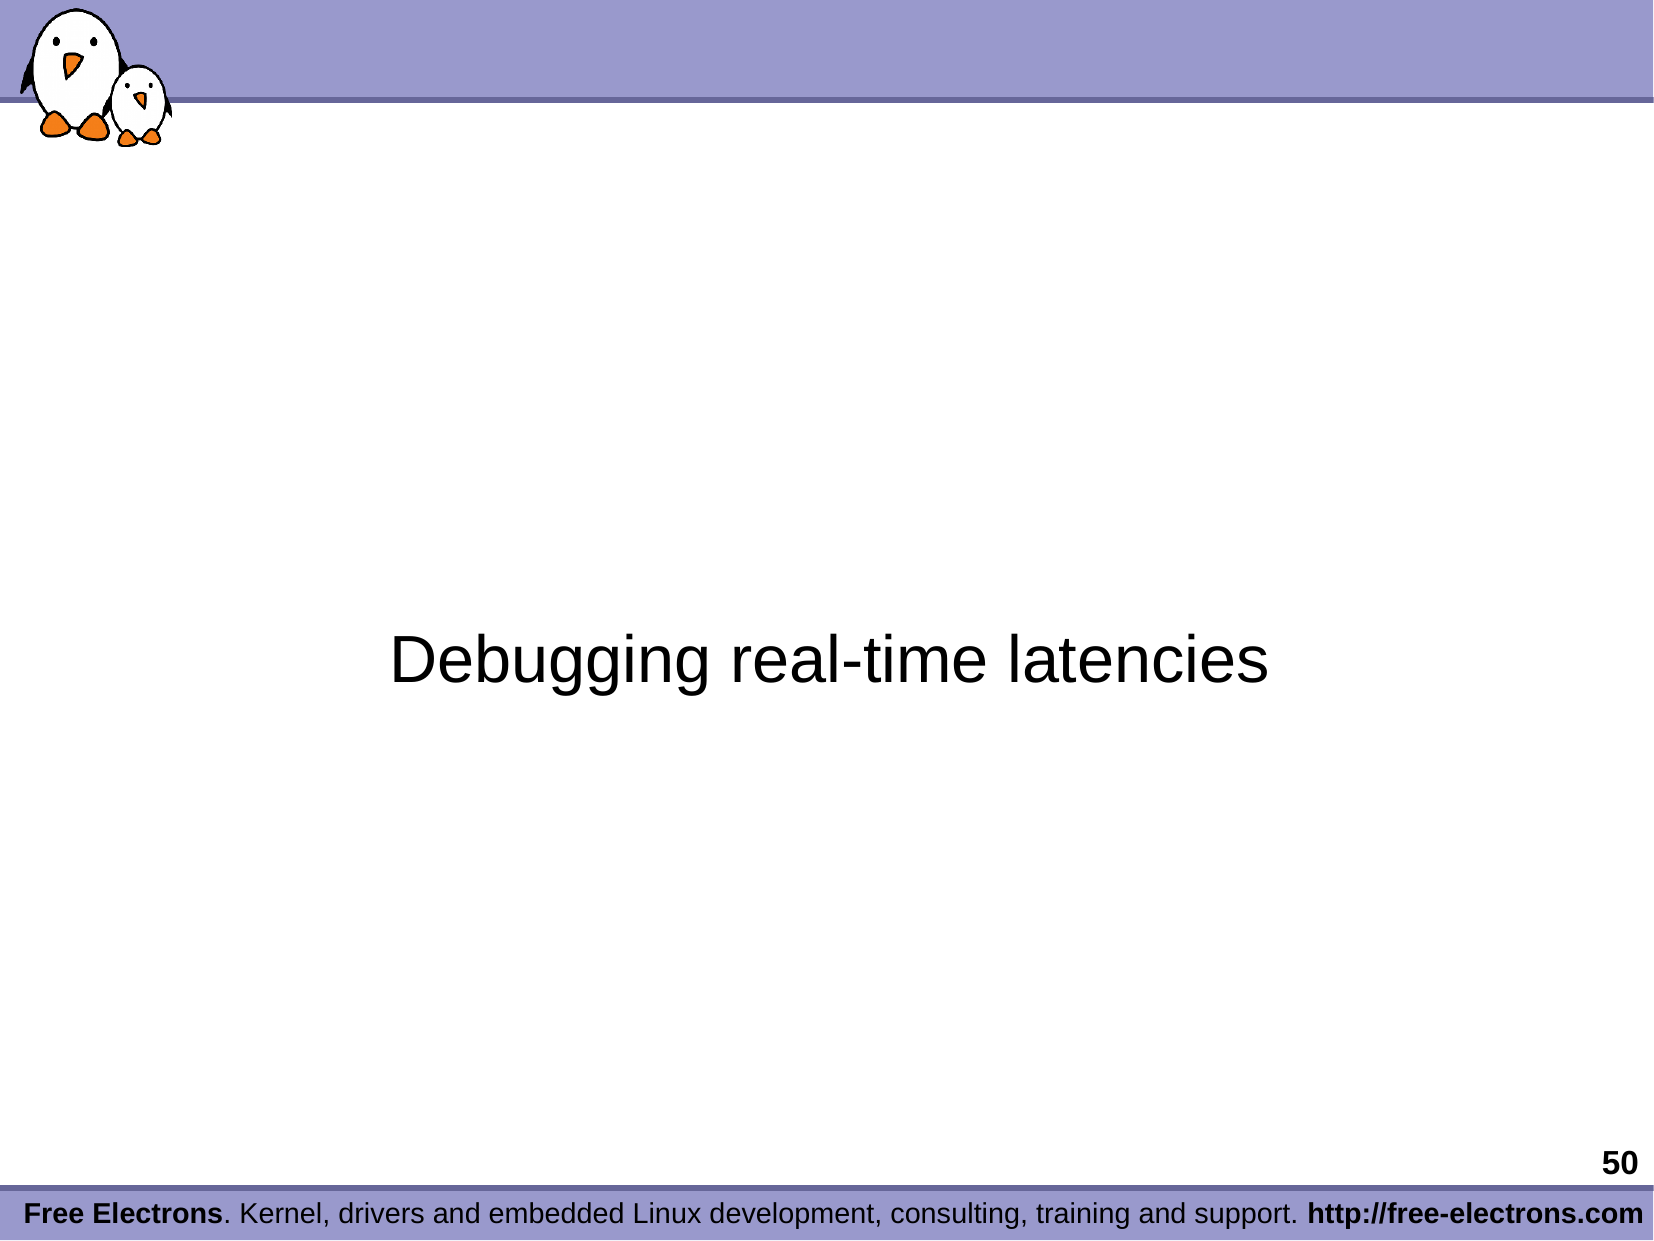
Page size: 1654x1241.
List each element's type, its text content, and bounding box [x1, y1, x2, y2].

picture [20, 8, 172, 147]
subtitle Debugging real-time latencies [68, 201, 1592, 1118]
